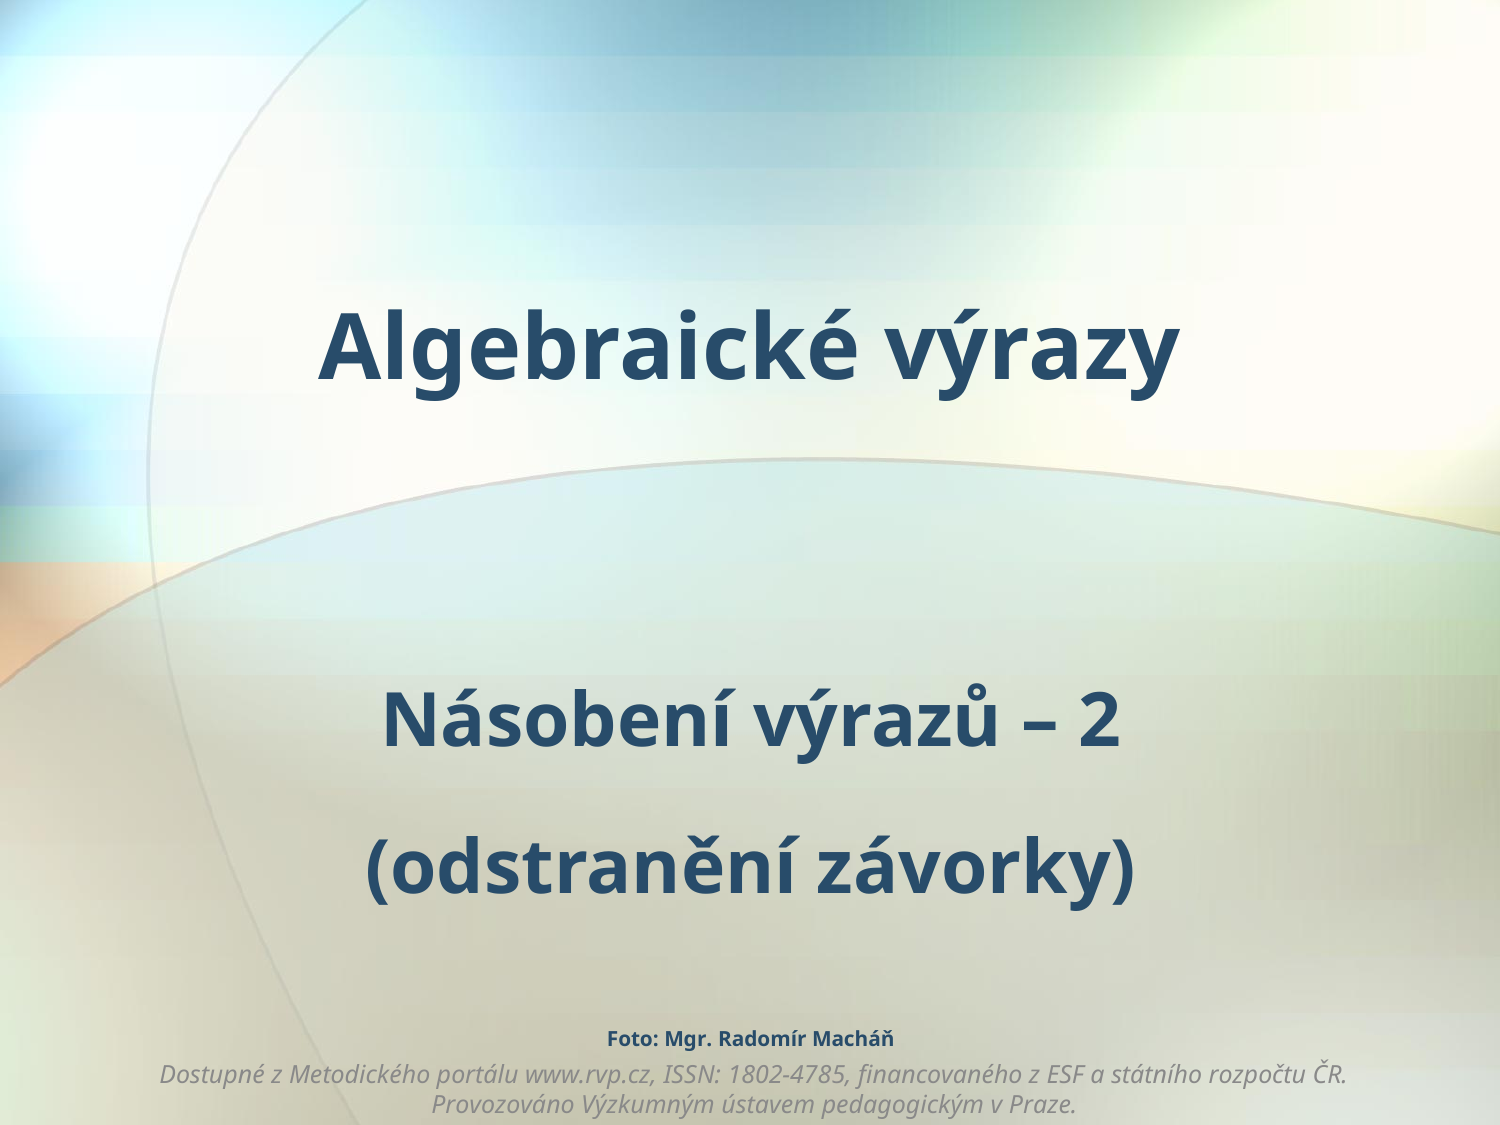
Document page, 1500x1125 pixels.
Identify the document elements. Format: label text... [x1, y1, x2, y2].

picture [0, 0, 1500, 1125]
text_box Foto: Mgr. Radomír Macháň [88, 1011, 1414, 1095]
title Algebraické výrazy [106, 237, 1394, 451]
text_box Násobení výrazů – 2 (odstranění závorky) [88, 633, 1414, 941]
